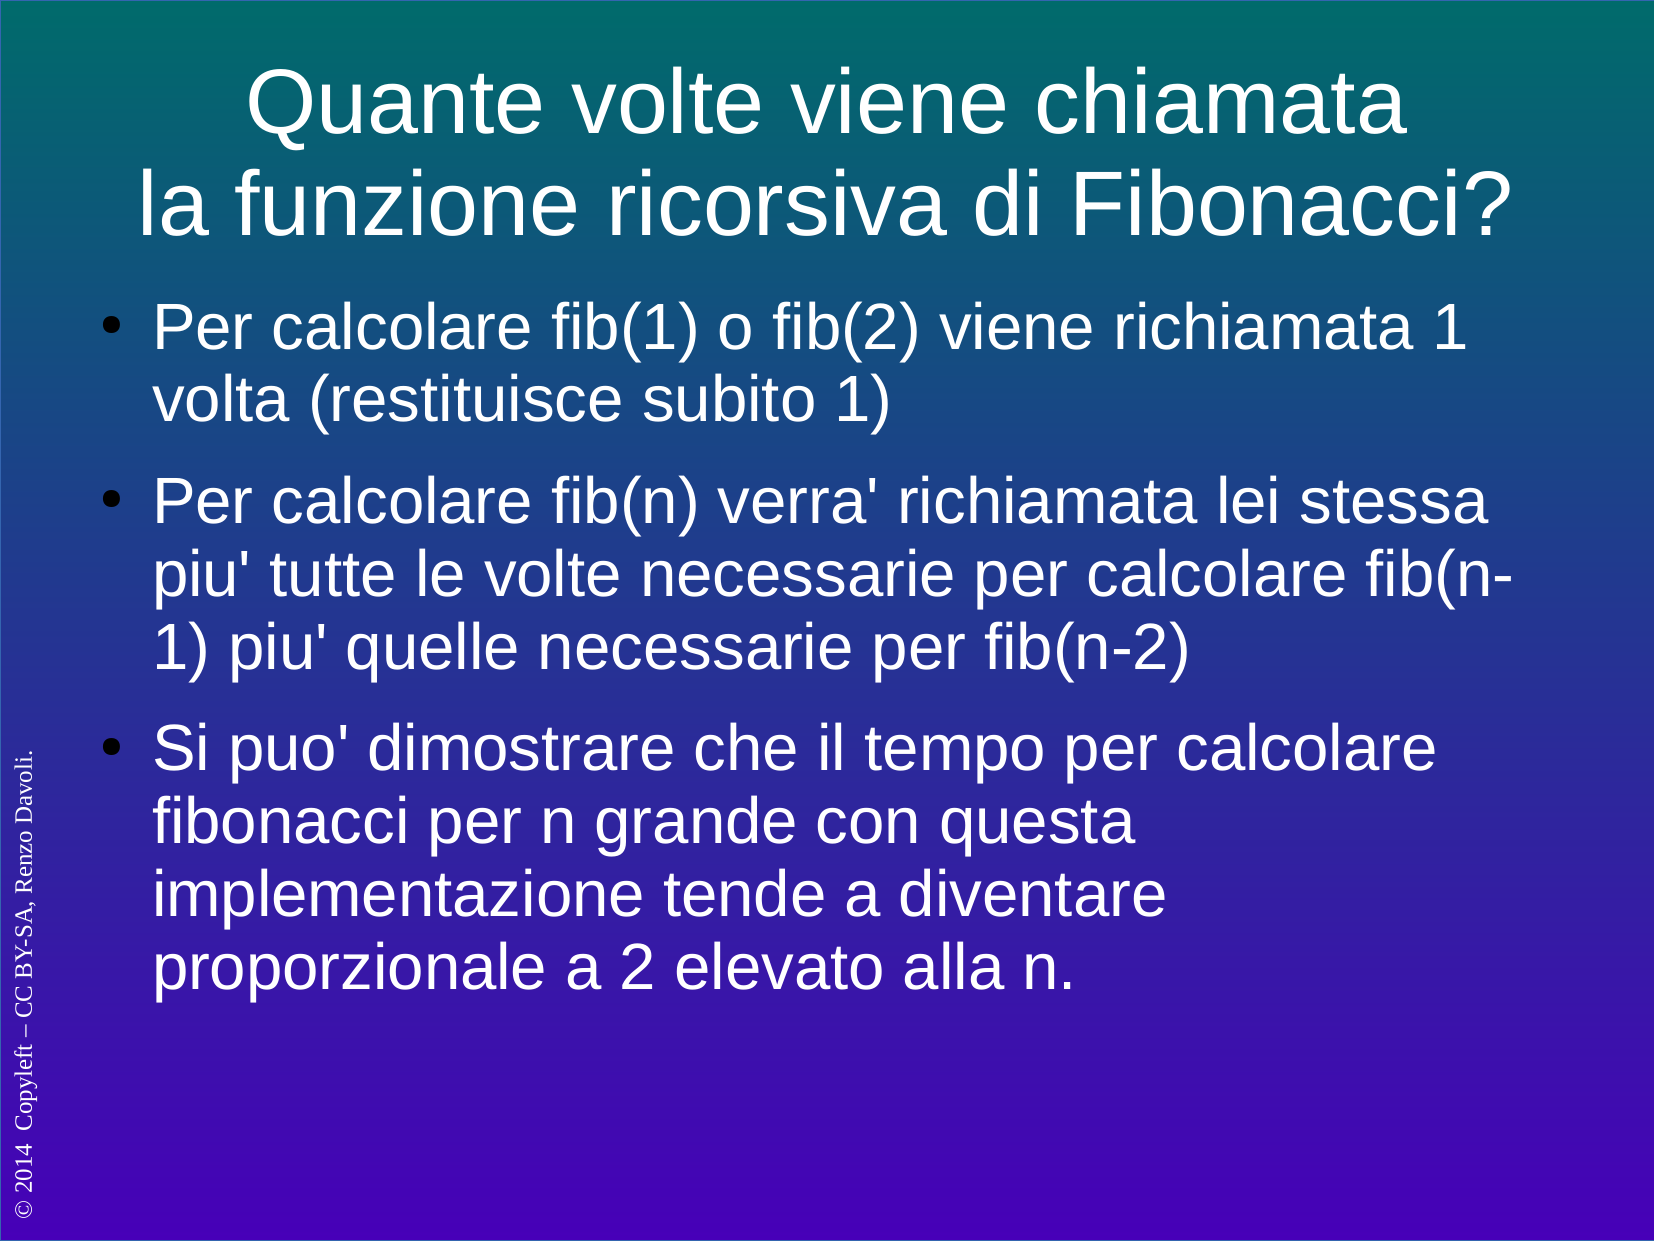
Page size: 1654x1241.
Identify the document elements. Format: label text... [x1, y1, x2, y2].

title Quante volte viene chiamata la funzione ricorsiva di Fibonacci? [82, 49, 1571, 257]
list Per calcolare fib(1) o fib(2) viene richiamata 1 volta (restituisce subito 1) Per calcolare fib(n) verra' richiamata lei stessa piu' tutte le volte necessarie per calcolare fib(n-1) piu' quelle necessarie per fib(n-2) Si puo' dimostrare che il tempo per calcolare fibonacci per n grande con questa implementazione tende a diventare proporzionale a 2 elevato alla n. [82, 290, 1571, 1010]
